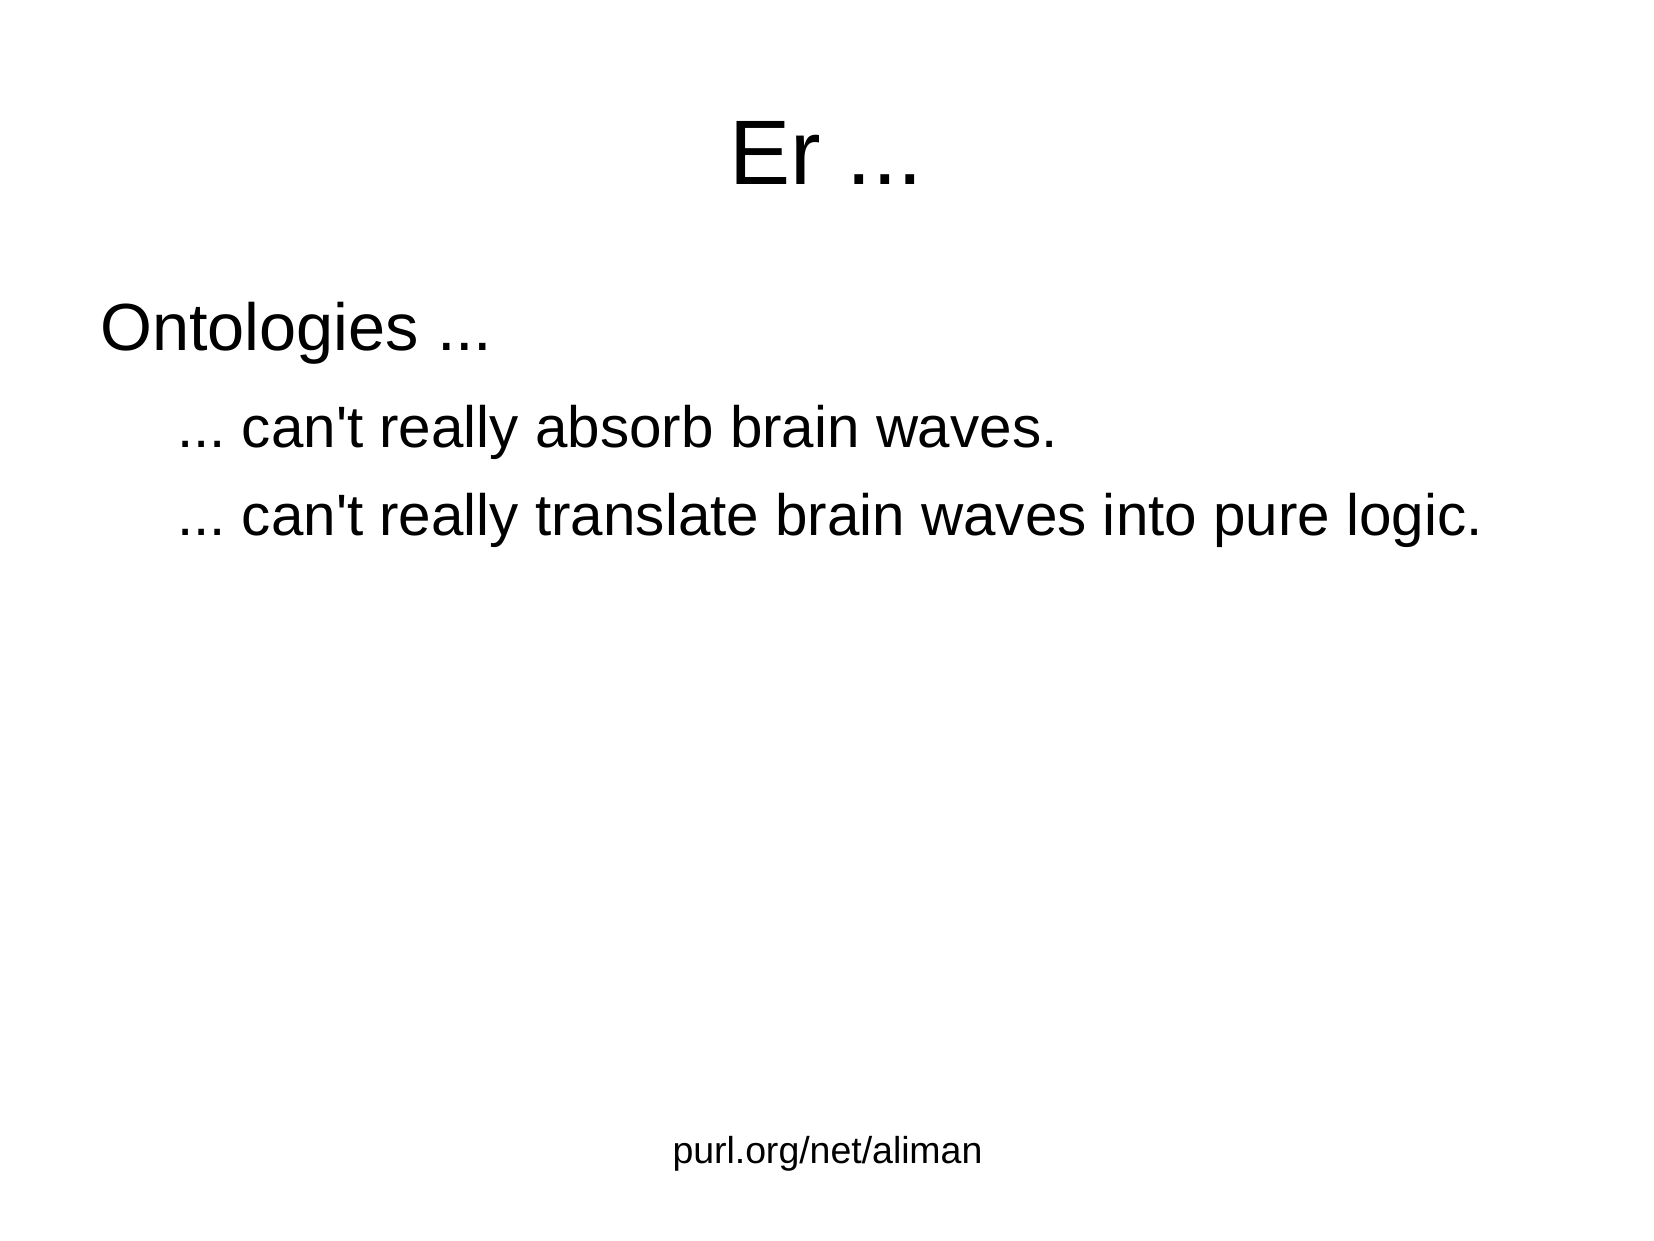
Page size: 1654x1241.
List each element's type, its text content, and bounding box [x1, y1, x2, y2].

list Ontologies ... ... can't really absorb brain waves. ... can't really translate brain waves into pure logic. [82, 290, 1571, 1094]
title Er ... [82, 56, 1571, 250]
